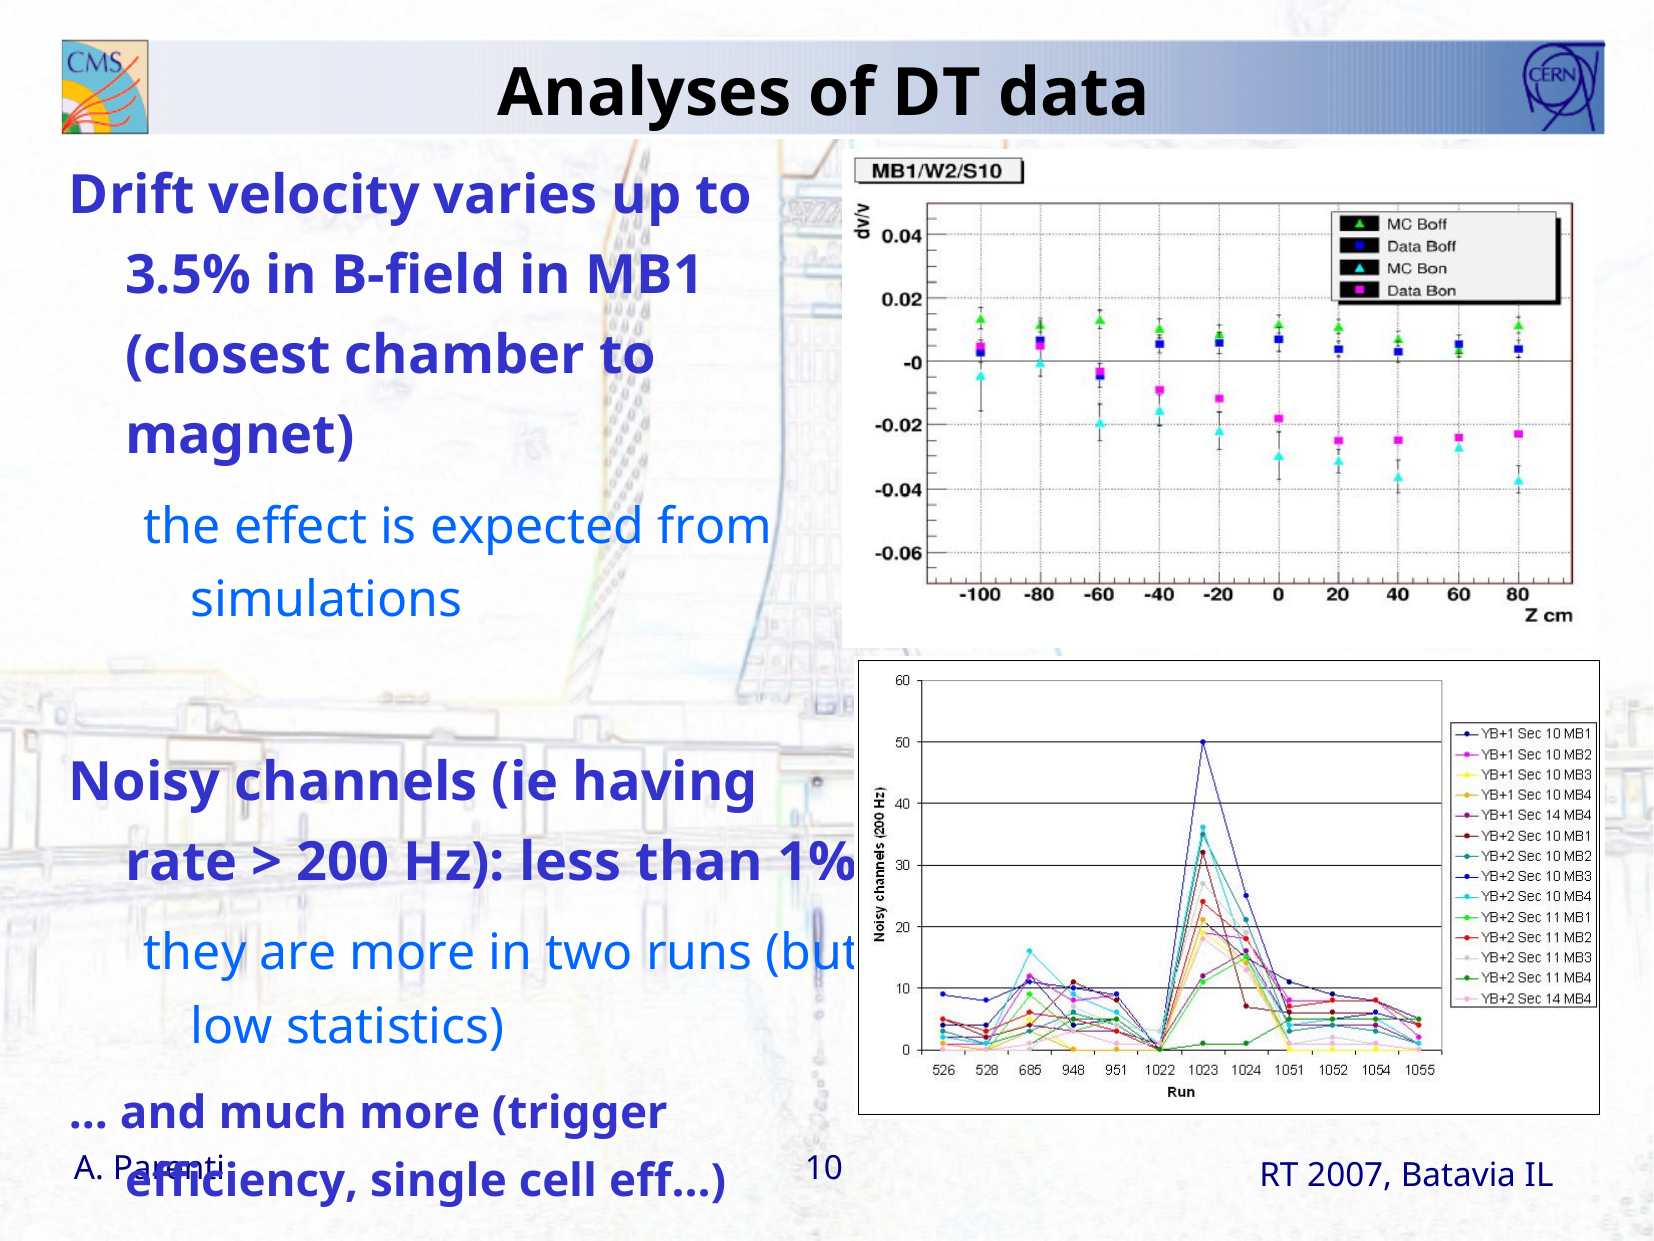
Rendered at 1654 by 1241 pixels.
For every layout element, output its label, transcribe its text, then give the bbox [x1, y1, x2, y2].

title Analyses of DT data [149, 42, 1499, 132]
list Drift velocity varies up to 3.5% in B-field in MB1 (closest chamber to magnet) the effect is expected from simulations Noisy channels (ie having rate > 200 Hz): less than 1% they are more in two runs (but low statistics) ... and much more (trigger efficiency, single cell eff...) [68, 150, 863, 1128]
picture [0, 0, 1654, 1241]
